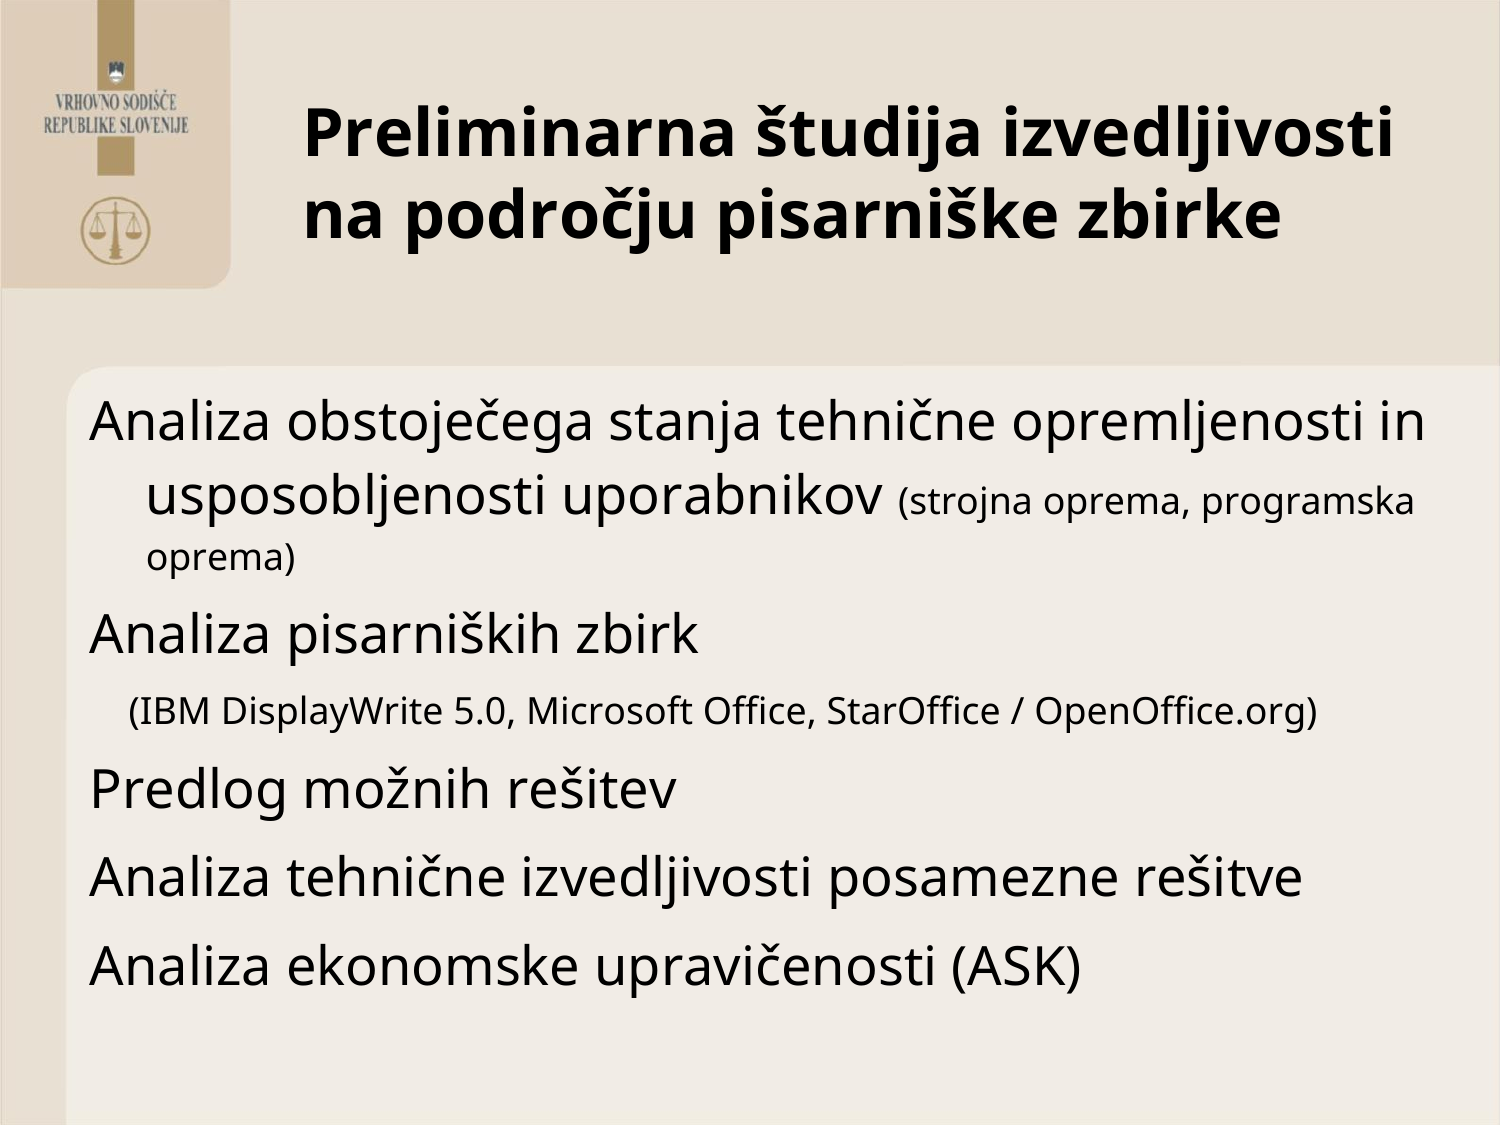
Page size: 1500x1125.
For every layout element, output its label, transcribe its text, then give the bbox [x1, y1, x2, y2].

picture [0, 0, 1500, 1125]
title Preliminarna študija izvedljivosti na področju pisarniške zbirke [287, 94, 1463, 263]
list Analiza obstoječega stanja tehnične opremljenosti in usposobljenosti uporabnikov (strojna oprema, programska oprema) Analiza pisarniških zbirk (IBM DisplayWrite 5.0, Microsoft Office, StarOffice / OpenOffice.org) Predlog možnih rešitev Analiza tehnične izvedljivosti posamezne rešitve Analiza ekonomske upravičenosti (ASK) [74, 374, 1463, 1100]
